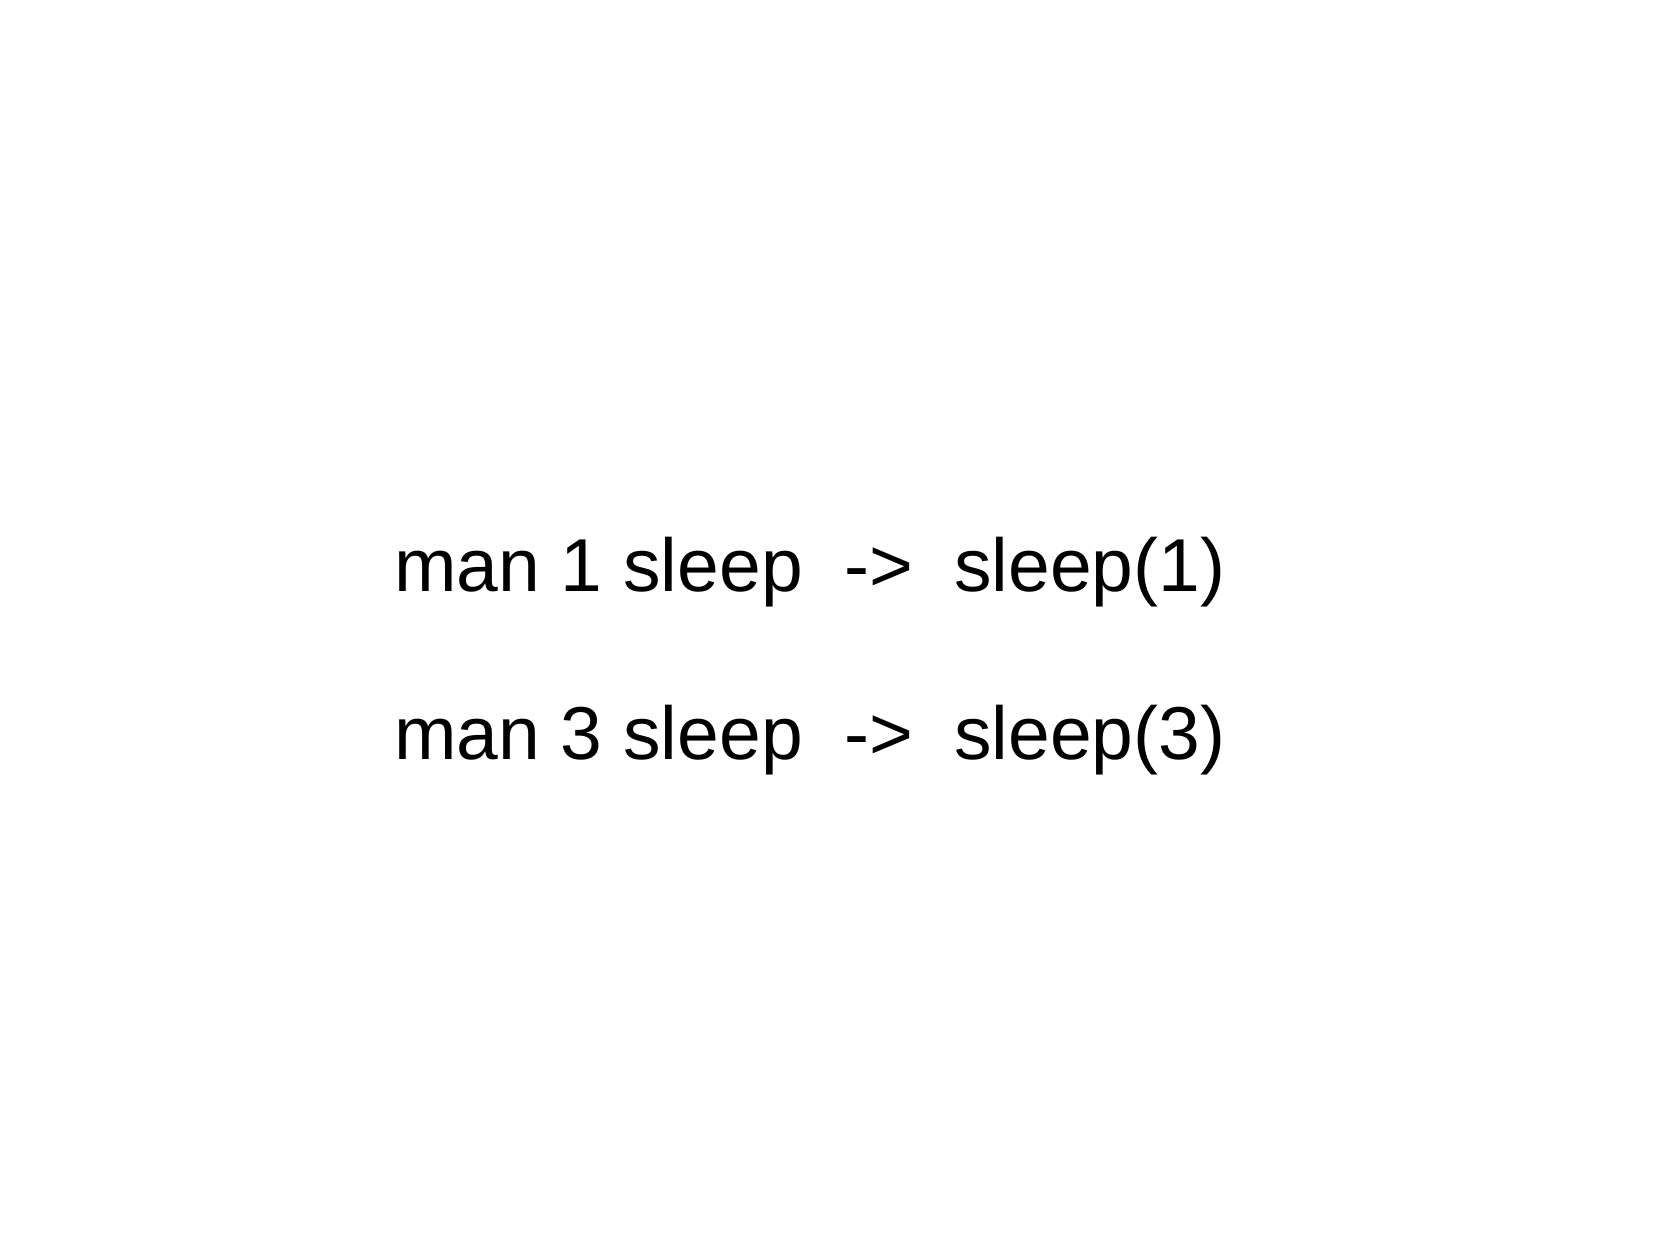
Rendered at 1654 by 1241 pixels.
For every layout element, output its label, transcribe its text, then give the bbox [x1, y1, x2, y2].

text_box man 1 sleep -> sleep(1) man 3 sleep -> sleep(3) [82, 290, 1538, 1010]
